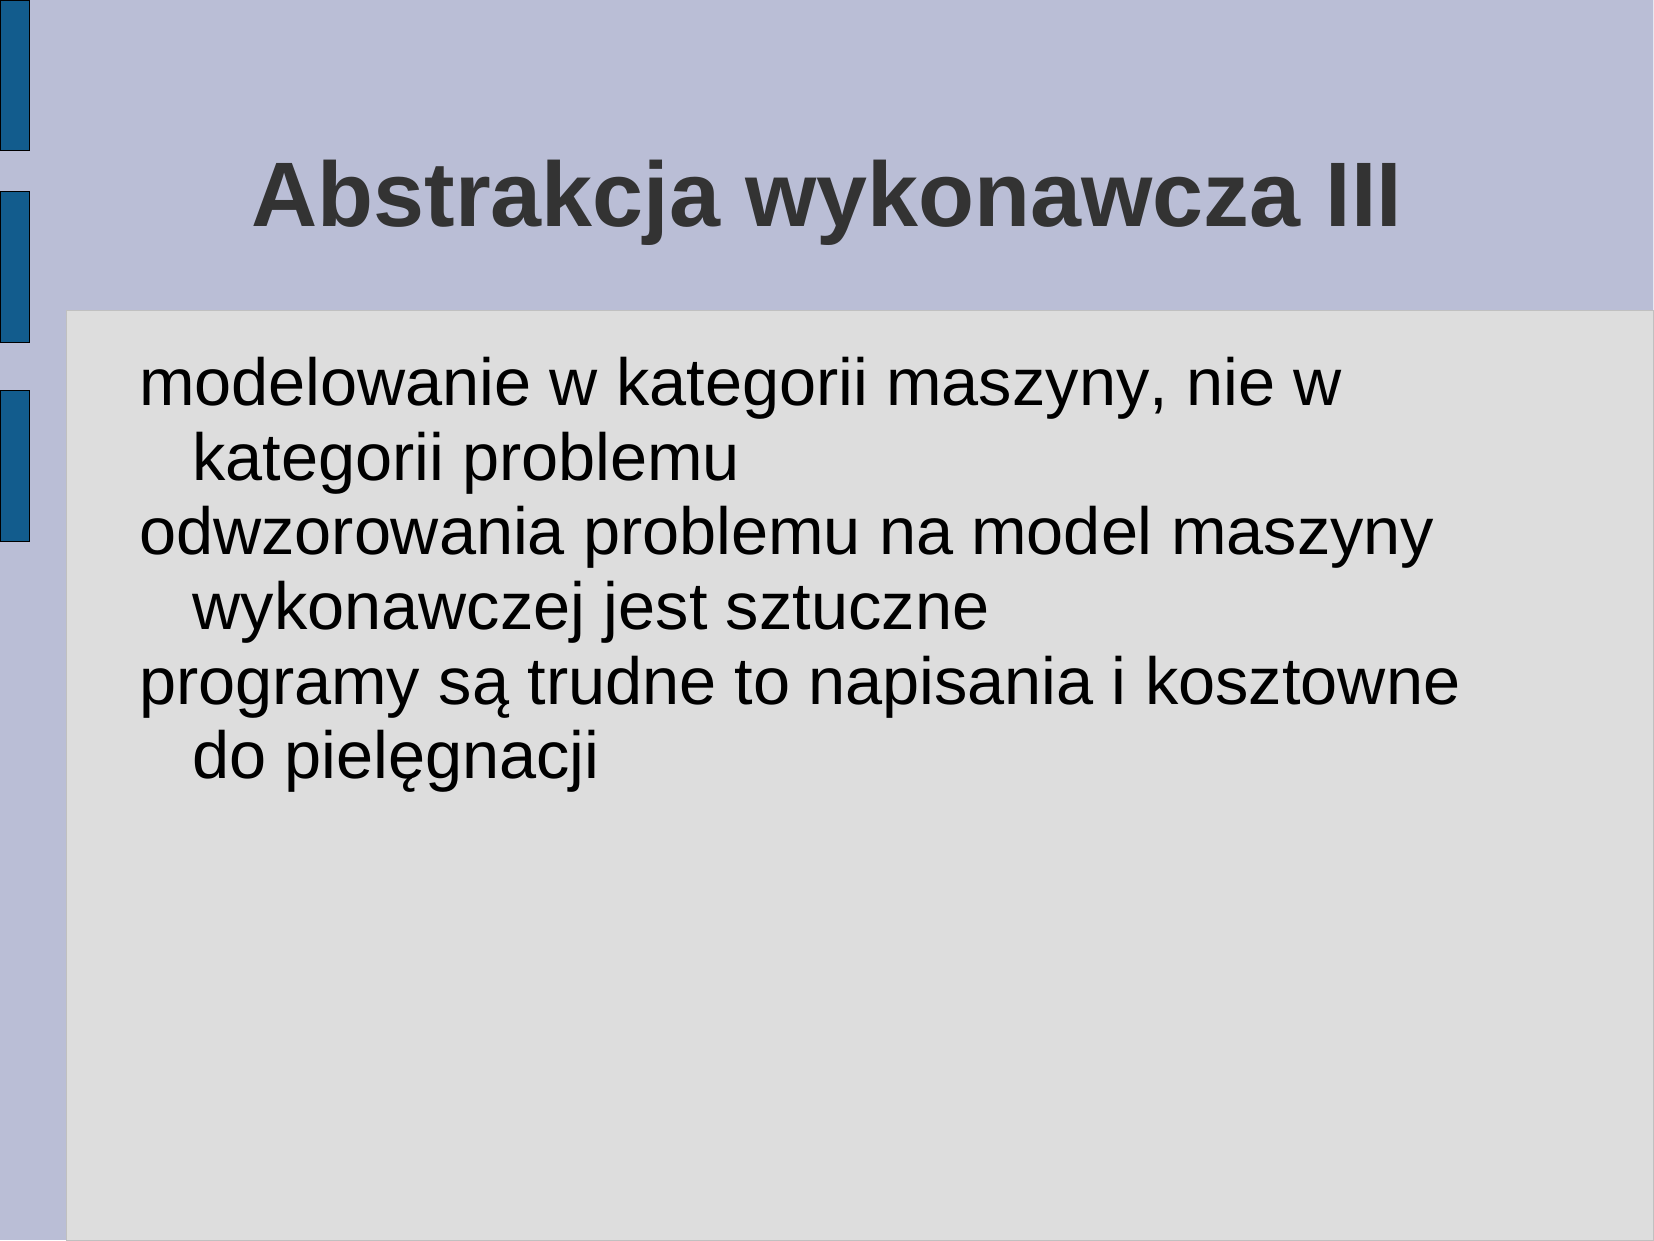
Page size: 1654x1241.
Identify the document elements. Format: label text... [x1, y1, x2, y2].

title Abstrakcja wykonawcza III [121, 98, 1534, 291]
list modelowanie w kategorii maszyny, nie w kategorii problemu odwzorowania problemu na model maszyny wykonawczej jest sztuczne programy są trudne to napisania i kosztowne do pielęgnacji [121, 344, 1534, 1112]
